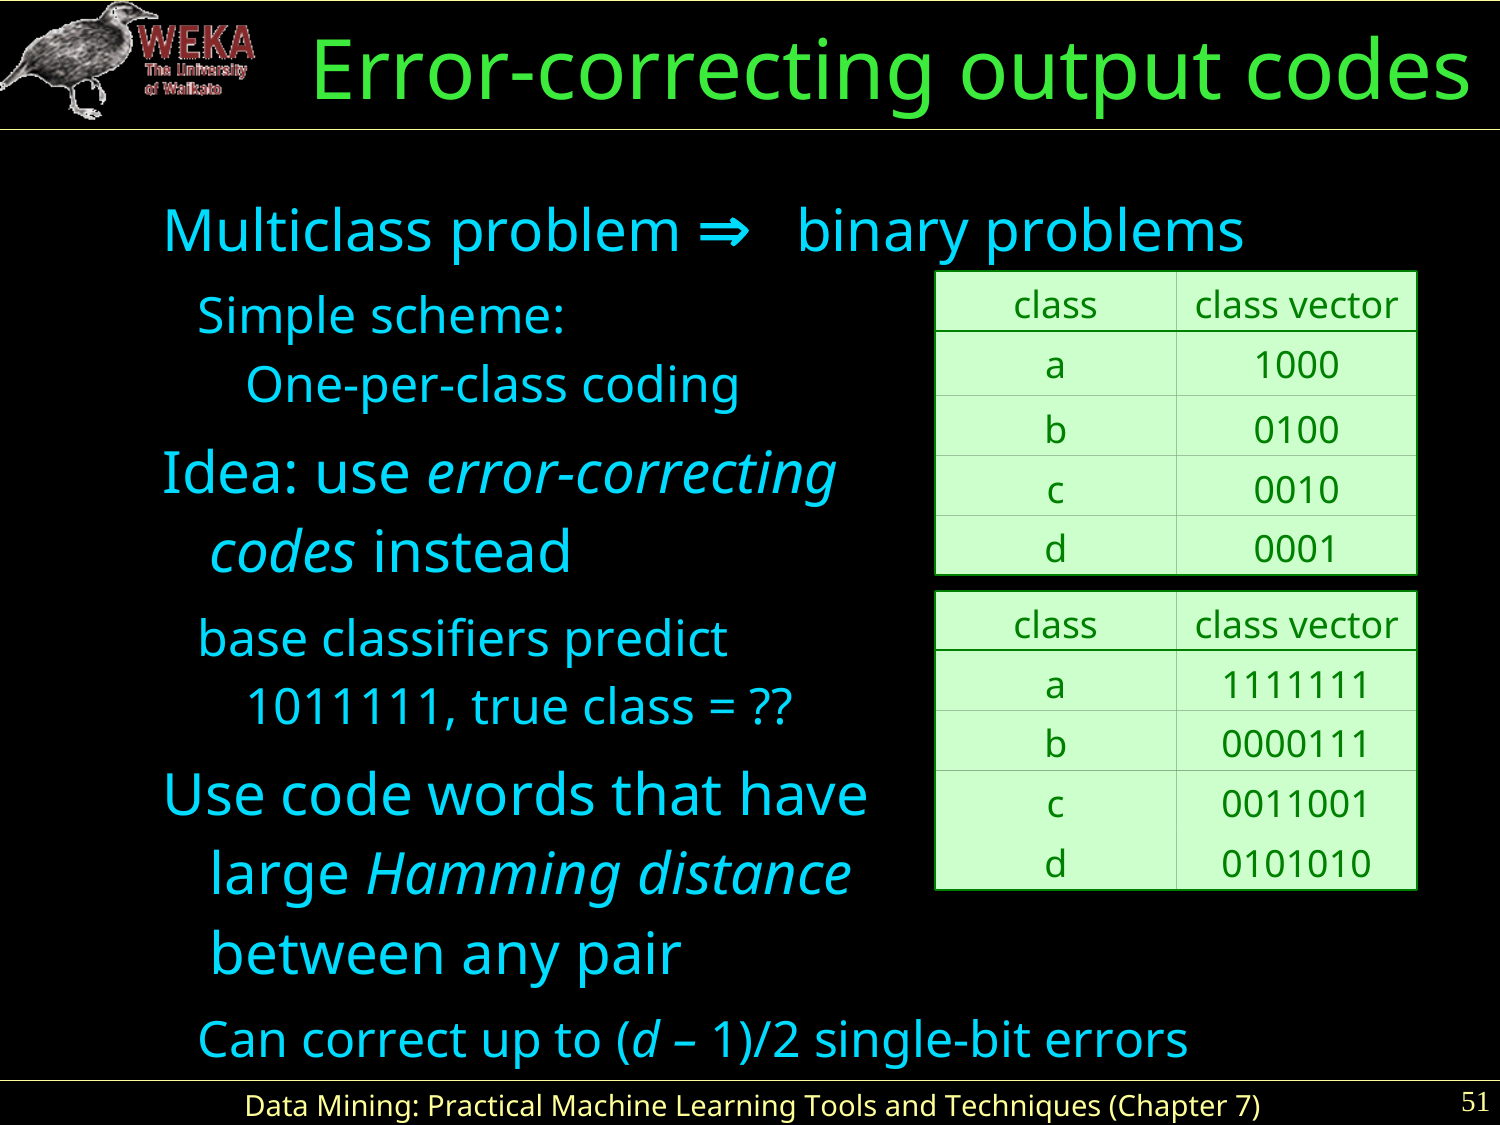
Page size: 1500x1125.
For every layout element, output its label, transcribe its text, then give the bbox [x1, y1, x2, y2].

text_box 0001 [1177, 516, 1416, 574]
text_box c [936, 456, 1177, 516]
title Error-correcting output codes [295, 0, 1500, 148]
text_box d [936, 831, 1177, 889]
text_box class vector [1177, 592, 1416, 649]
text_box a [936, 651, 1177, 711]
text_box 0000111 [1177, 711, 1416, 771]
text_box a [936, 332, 1177, 396]
text_box b [936, 711, 1177, 771]
text_box Multiclass problem  binary problems Simple scheme: One-per-class coding Idea: use error-correcting codes instead base classifiers predict 1011111, true class = ?? Use code words that have large Hamming distance between any pair Can correct up to (d – 1)/2 single-bit errors [147, 181, 1386, 964]
picture [0, 1, 266, 129]
text_box 0011001 [1177, 771, 1416, 831]
text_box class [936, 272, 1177, 330]
text_box 1000 [1177, 332, 1416, 396]
text_box 1111111 [1177, 651, 1416, 711]
text_box 0100 [1177, 396, 1416, 456]
text_box c [936, 771, 1177, 831]
text_box 0101010 [1177, 831, 1416, 889]
text_box class [936, 592, 1177, 649]
text_box 0010 [1177, 456, 1416, 516]
text_box b [936, 396, 1177, 456]
text_box d [936, 516, 1177, 574]
text_box class vector [1177, 272, 1416, 330]
